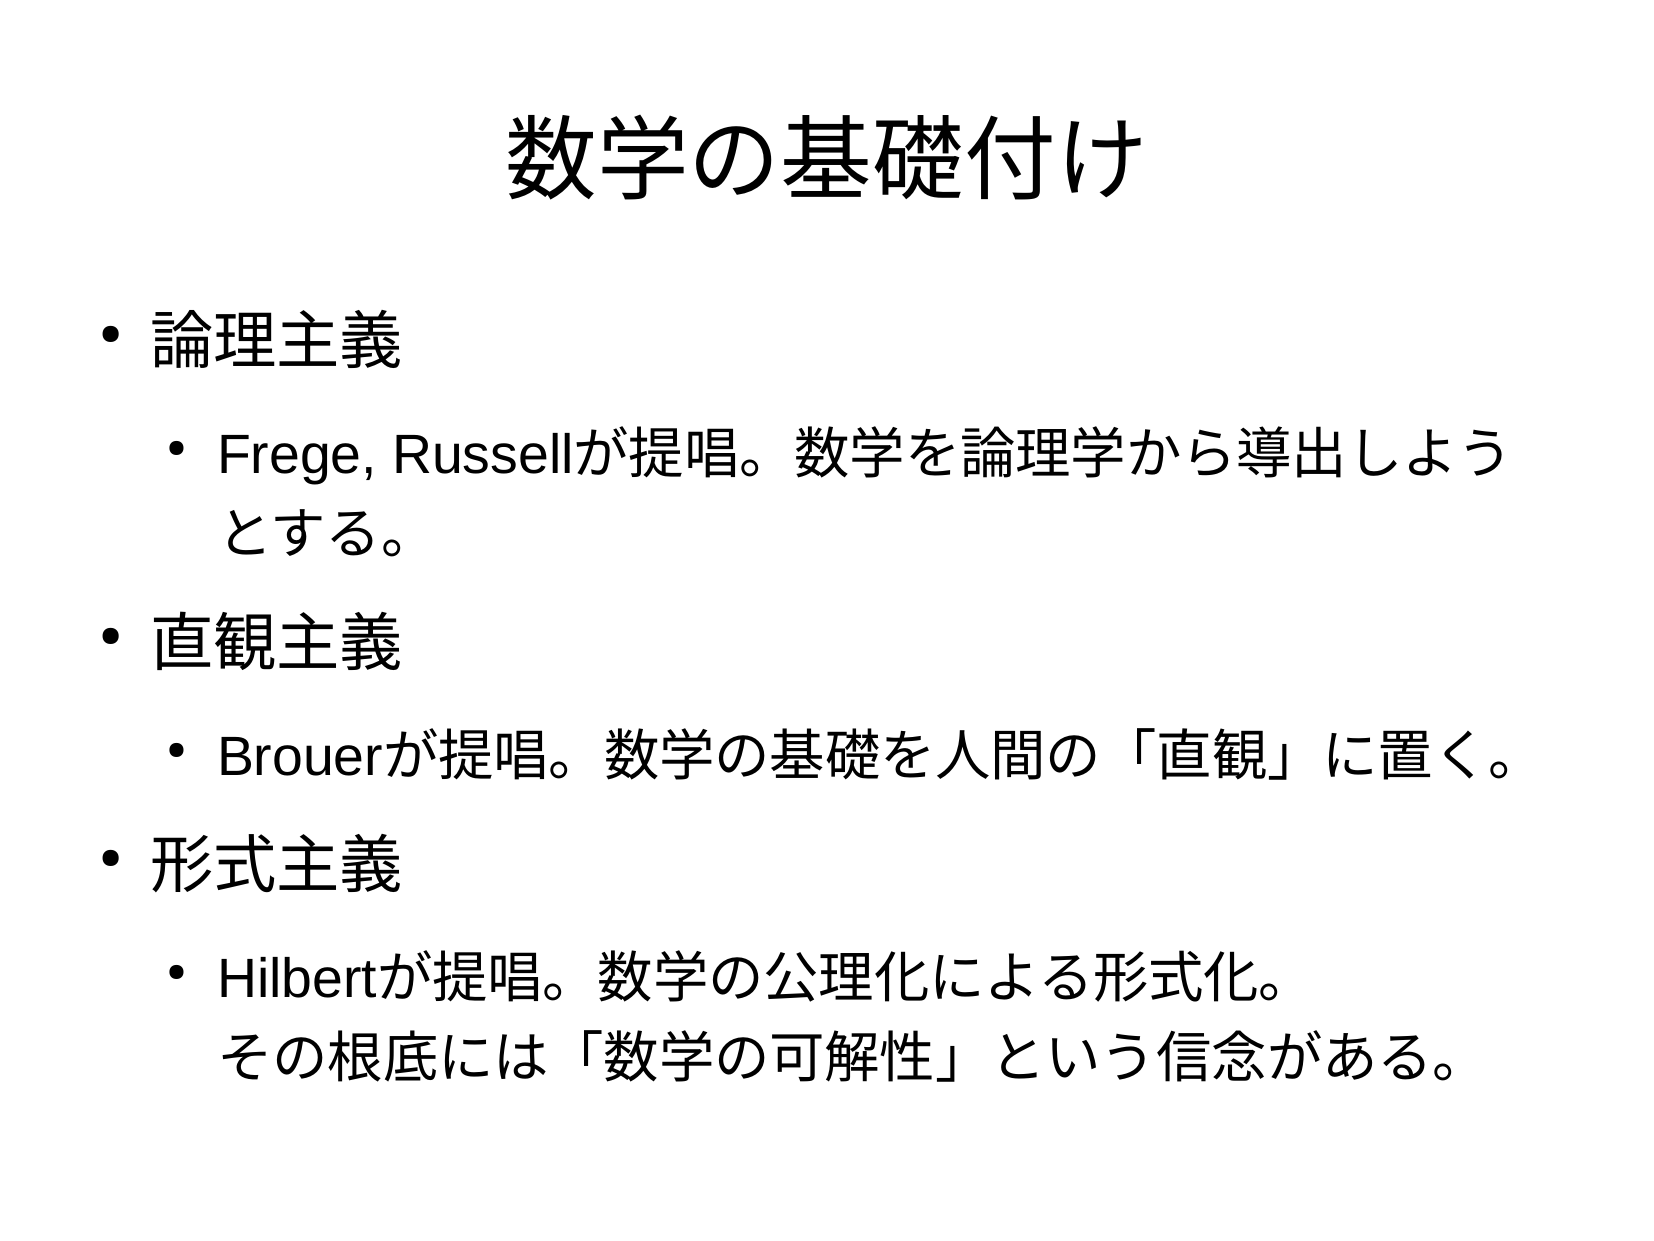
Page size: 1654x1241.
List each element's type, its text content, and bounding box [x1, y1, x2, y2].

list 論理主義 Frege, Russellが提唱。数学を論理学から導出しよう とする。 直観主義 Brouerが提唱。数学の基礎を人間の「直観」に置く。 形式主義 Hilbertが提唱。数学の公理化による形式化。 その根底には「数学の可解性」という信念がある。 [82, 290, 1571, 1109]
title 数学の基礎付け [82, 49, 1571, 257]
